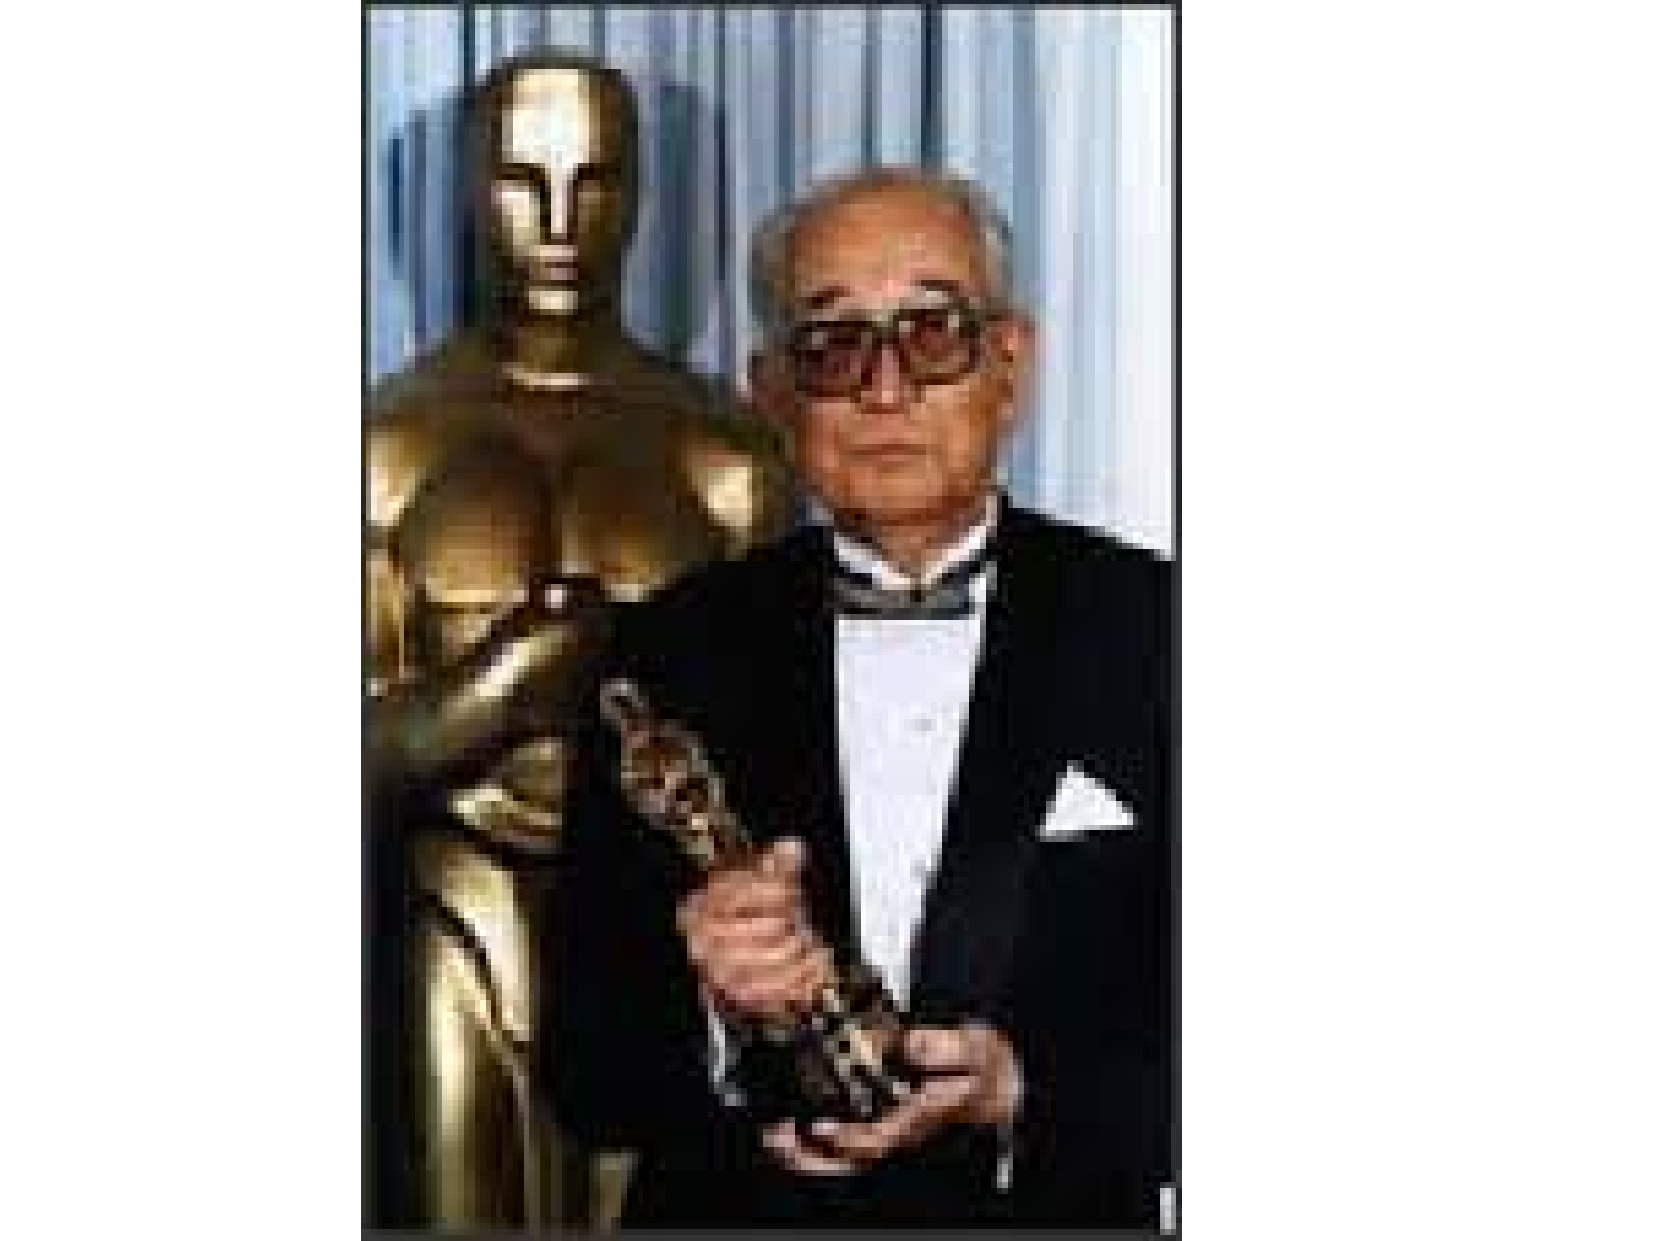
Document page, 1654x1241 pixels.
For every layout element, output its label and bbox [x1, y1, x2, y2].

picture [361, 0, 1182, 1241]
